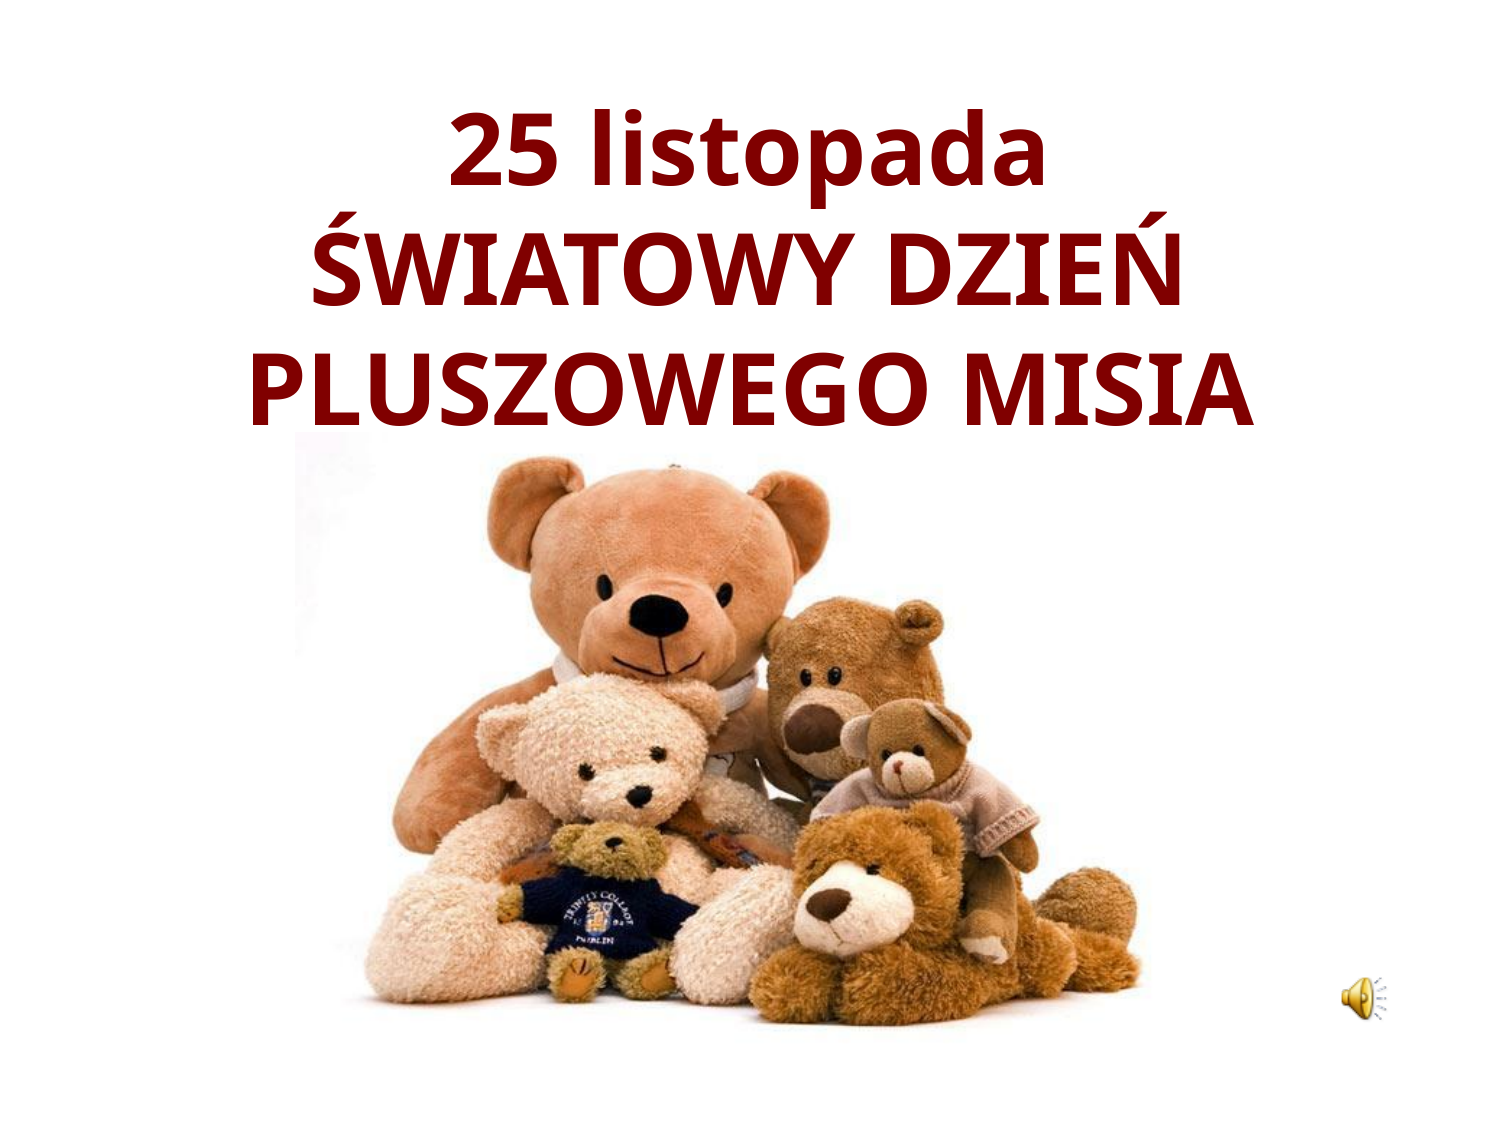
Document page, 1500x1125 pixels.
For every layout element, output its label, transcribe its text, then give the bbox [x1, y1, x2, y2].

picture [1340, 976, 1391, 1027]
title 25 listopada ŚWIATOWY DZIEŃ PLUSZOWEGO MISIA [112, 78, 1388, 409]
picture [295, 432, 1199, 1052]
